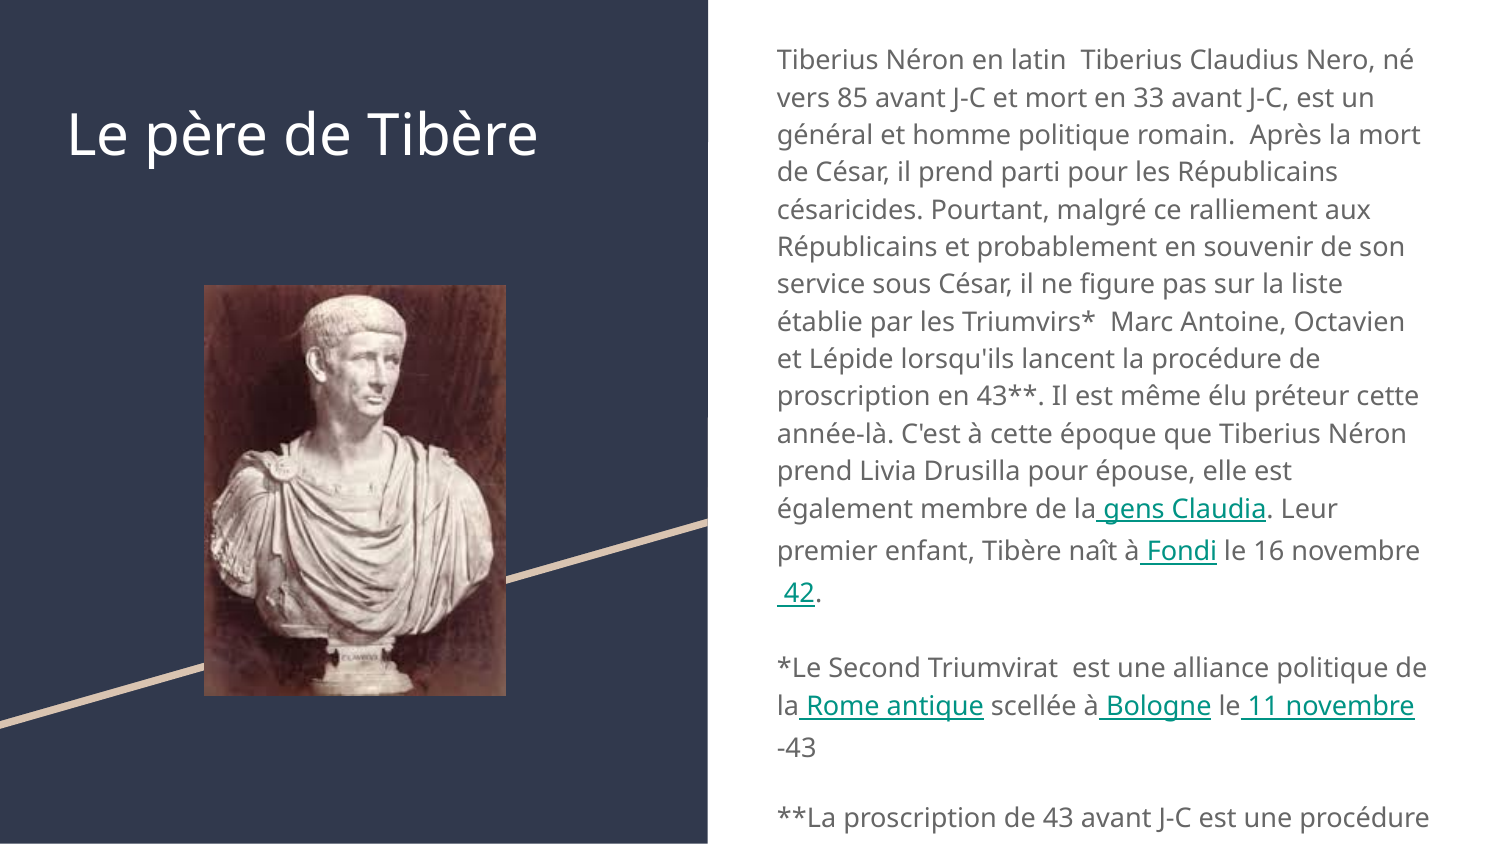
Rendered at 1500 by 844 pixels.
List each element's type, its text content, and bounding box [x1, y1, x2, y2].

title Le père de Tibère [51, 82, 660, 494]
picture [204, 285, 506, 696]
list Tiberius Néron en latin Tiberius Claudius Nero, né vers 85 avant J-C et mort en 33 avant J-C, est un général et homme politique romain. Après la mort de César, il prend parti pour les Républicains césaricides. Pourtant, malgré ce ralliement aux Républicains et probablement en souvenir de son service sous César, il ne figure pas sur la liste établie par les Triumvirs* Marc Antoine, Octavien et Lépide lorsqu'ils lancent la procédure de proscription en 43**. Il est même élu préteur cette année-là. C'est à cette époque que Tiberius Néron prend Livia Drusilla pour épouse, elle est également membre de la gens Claudia. Leur premier enfant, Tibère naît à Fondi le 16 novembre 42. *Le Second Triumvirat est une alliance politique de la Rome antique scellée à Bologne le 11 novembre -43 **La proscription de 43 avant J-C est une procédure utilisée par les triumvirs, leur permettant de renforcer leurs positions politiques en éliminant les potentiels opposants politiques [761, 22, 1446, 696]
